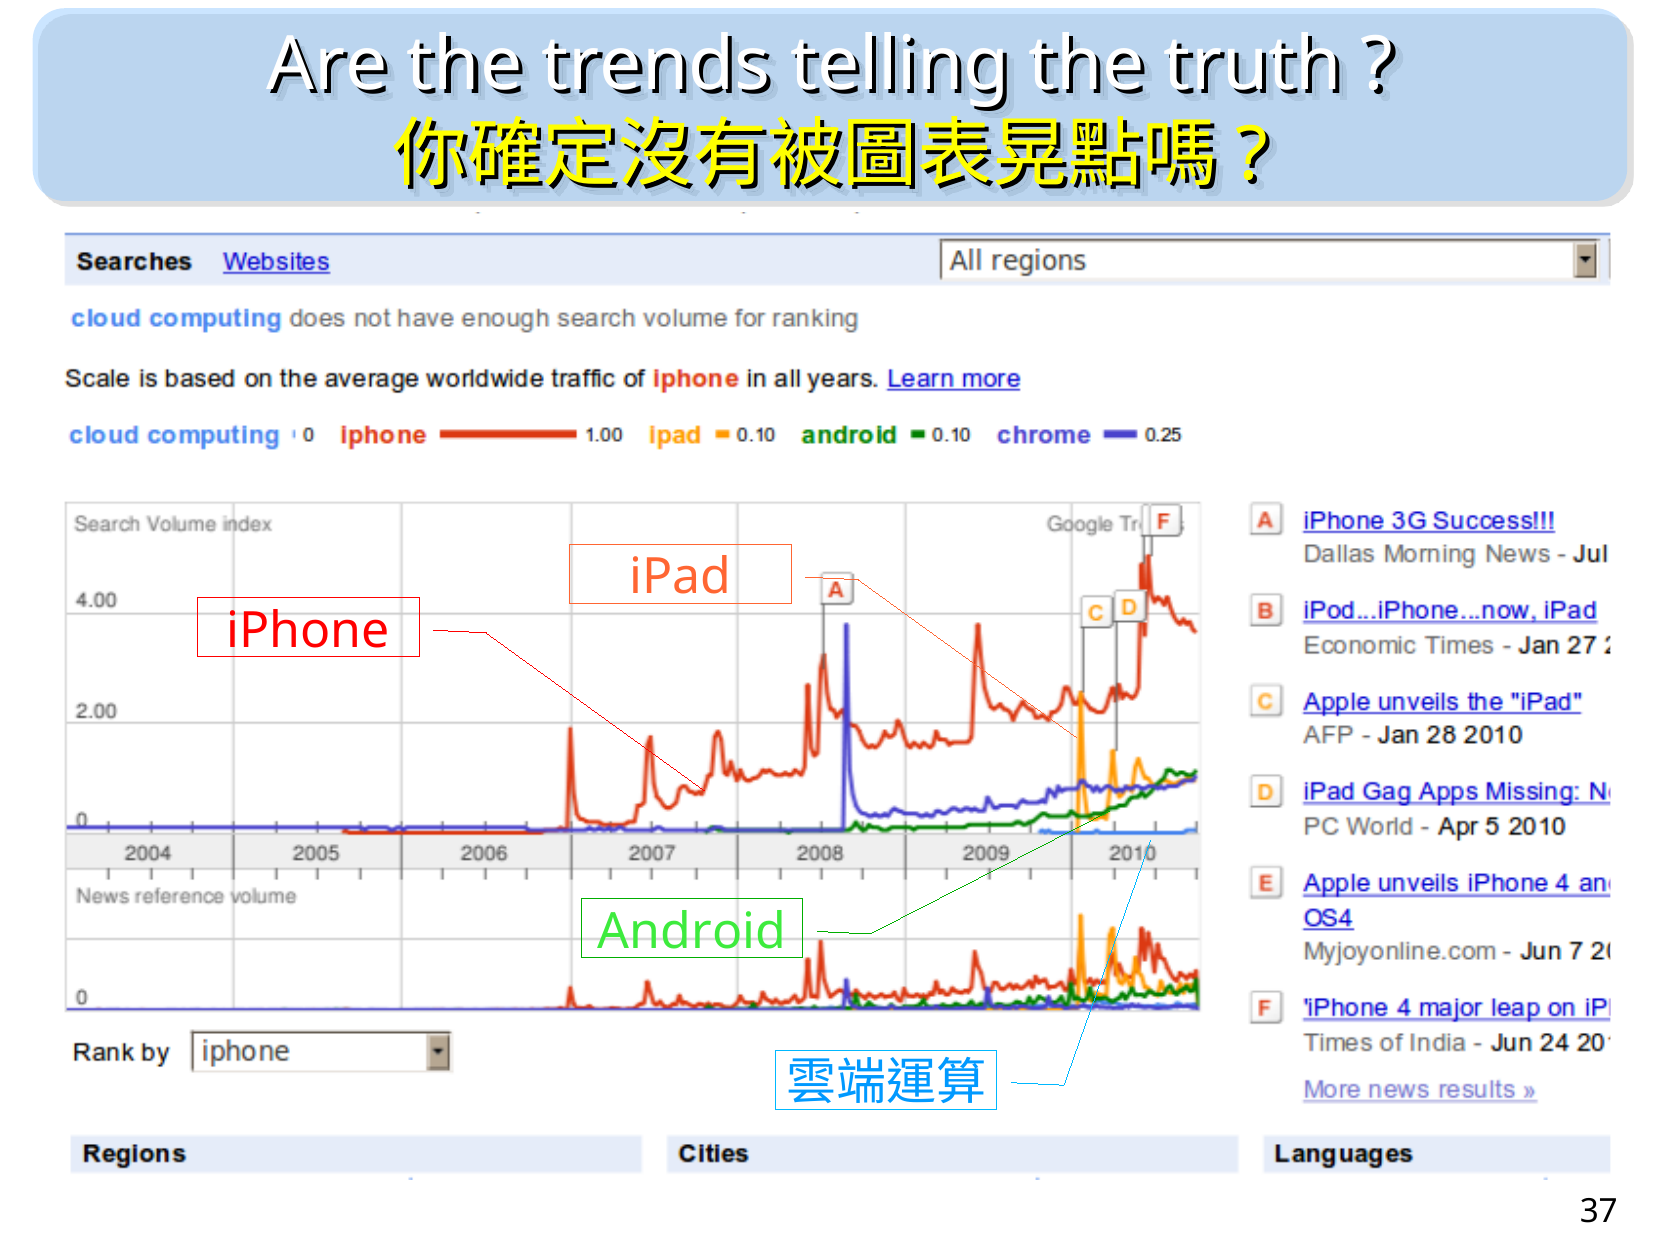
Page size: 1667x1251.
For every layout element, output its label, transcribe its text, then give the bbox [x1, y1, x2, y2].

text_box 雲端運算 [775, 1050, 997, 1109]
text_box iPad [570, 544, 791, 604]
picture [36, 212, 1611, 1180]
text_box Android [581, 899, 803, 958]
text_box iPhone [198, 598, 419, 657]
text_box Are the trends telling the truth ? 你確定沒有被圖表晃點嗎? [32, 8, 1628, 201]
